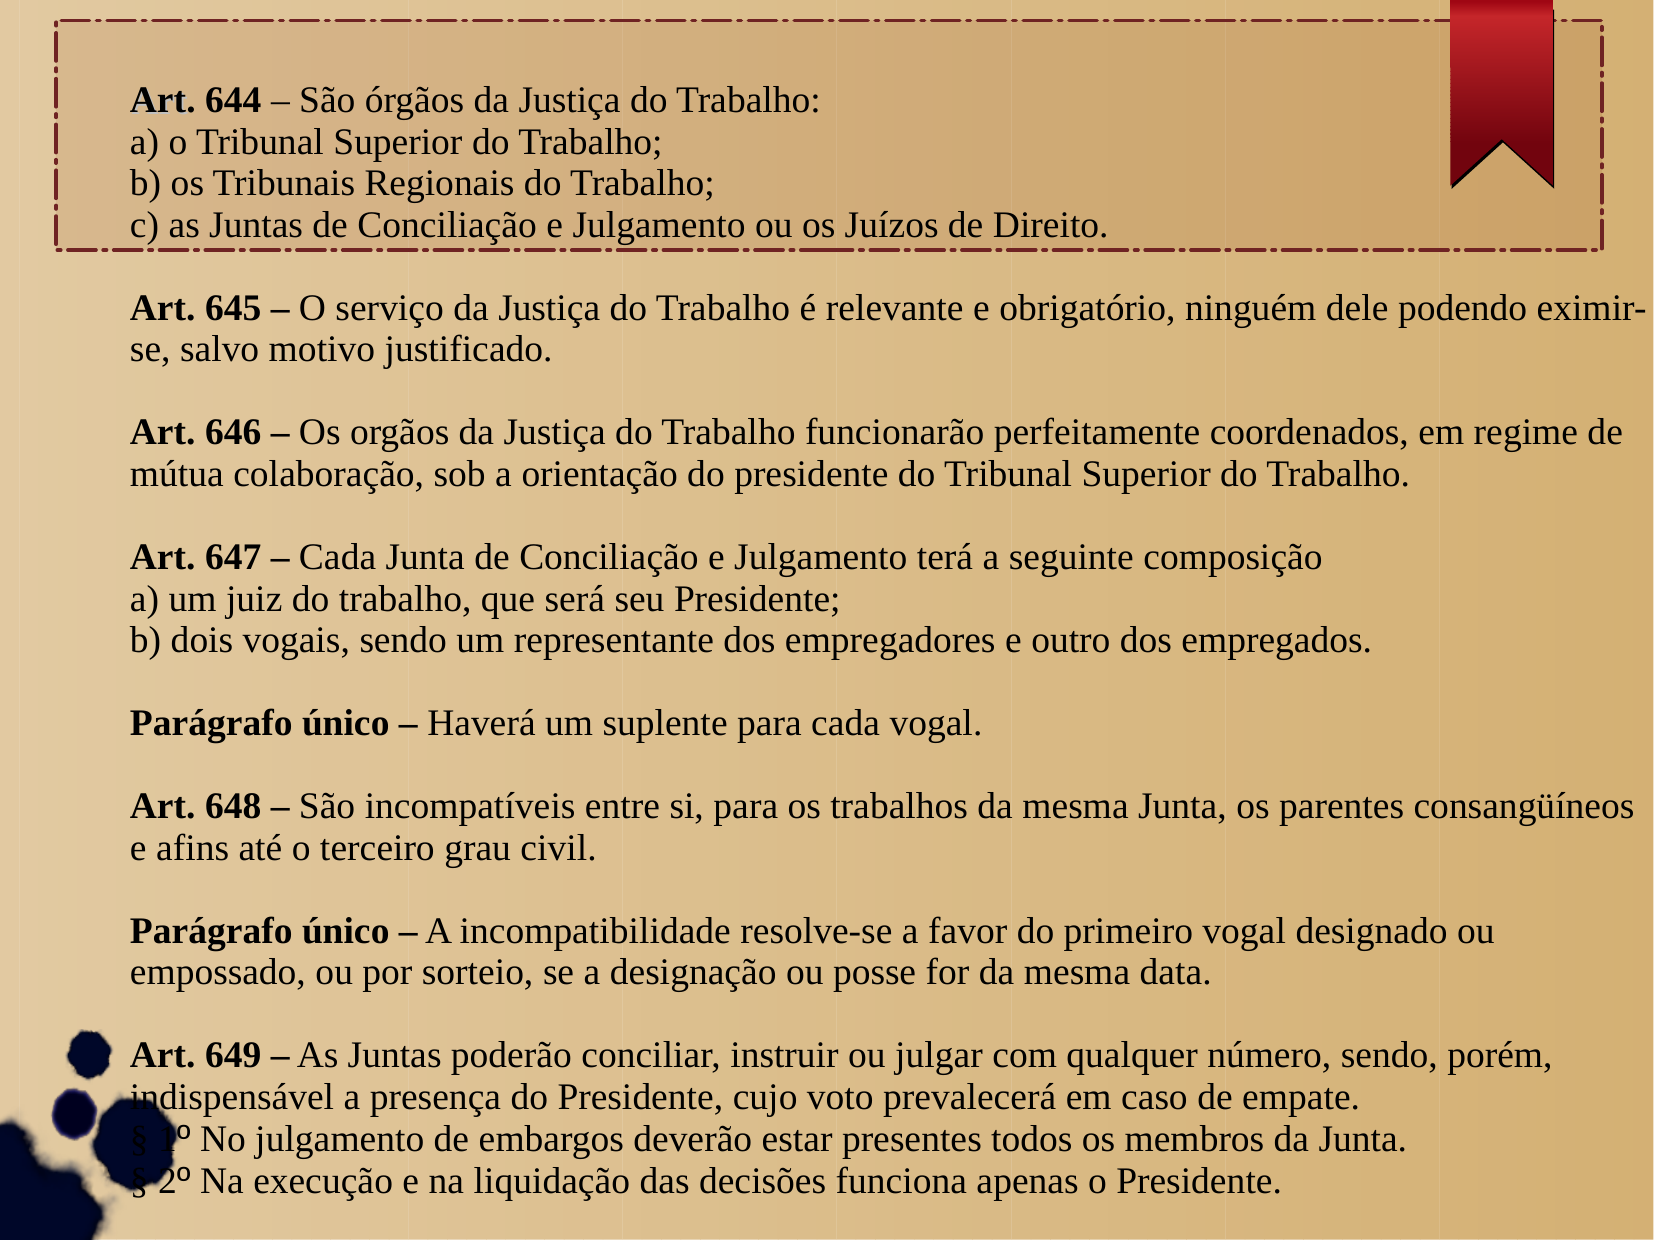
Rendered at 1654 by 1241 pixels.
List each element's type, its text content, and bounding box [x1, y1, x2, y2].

title Art. 644 – São órgãos da Justiça do Trabalho: a) o Tribunal Superior do Trabalho; b) os Tribunais Regionais do Trabalho; c) as Juntas de Conciliação e Julgamento ou os Juízos de Direito. Art. 645 – O serviço da Justiça do Trabalho é relevante e obrigatório, ninguém dele podendo eximir-se, salvo motivo justificado. Art. 646 – Os orgãos da Justiça do Trabalho funcionarão perfeitamente coordenados, em regime de mútua colaboração, sob a orientação do presidente do Tribunal Superior do Trabalho. Art. 647 – Cada Junta de Conciliação e Julgamento terá a seguinte composição a) um juiz do trabalho, que será seu Presidente; b) dois vogais, sendo um representante dos empregadores e outro dos empregados. Parágrafo único – Haverá um suplente para cada vogal. Art. 648 – São incompatíveis entre si, para os trabalhos da mesma Junta, os parentes consangüíneos e afins até o terceiro grau civil. Parágrafo único – A incompatibilidade resolve-se a favor do primeiro vogal designado ou empossado, ou por sorteio, se a designação ou posse for da mesma data. Art. 649 – As Juntas poderão conciliar, instruir ou julgar com qualquer número, sendo, porém, indispensável a presença do Presidente, cujo voto prevalecerá em caso de empate. § 1º No julgamento de embargos deverão estar presentes todos os membros da Junta. § 2º Na execução e na liquidação das decisões funciona apenas o Presidente. [129, 36, 1654, 1241]
